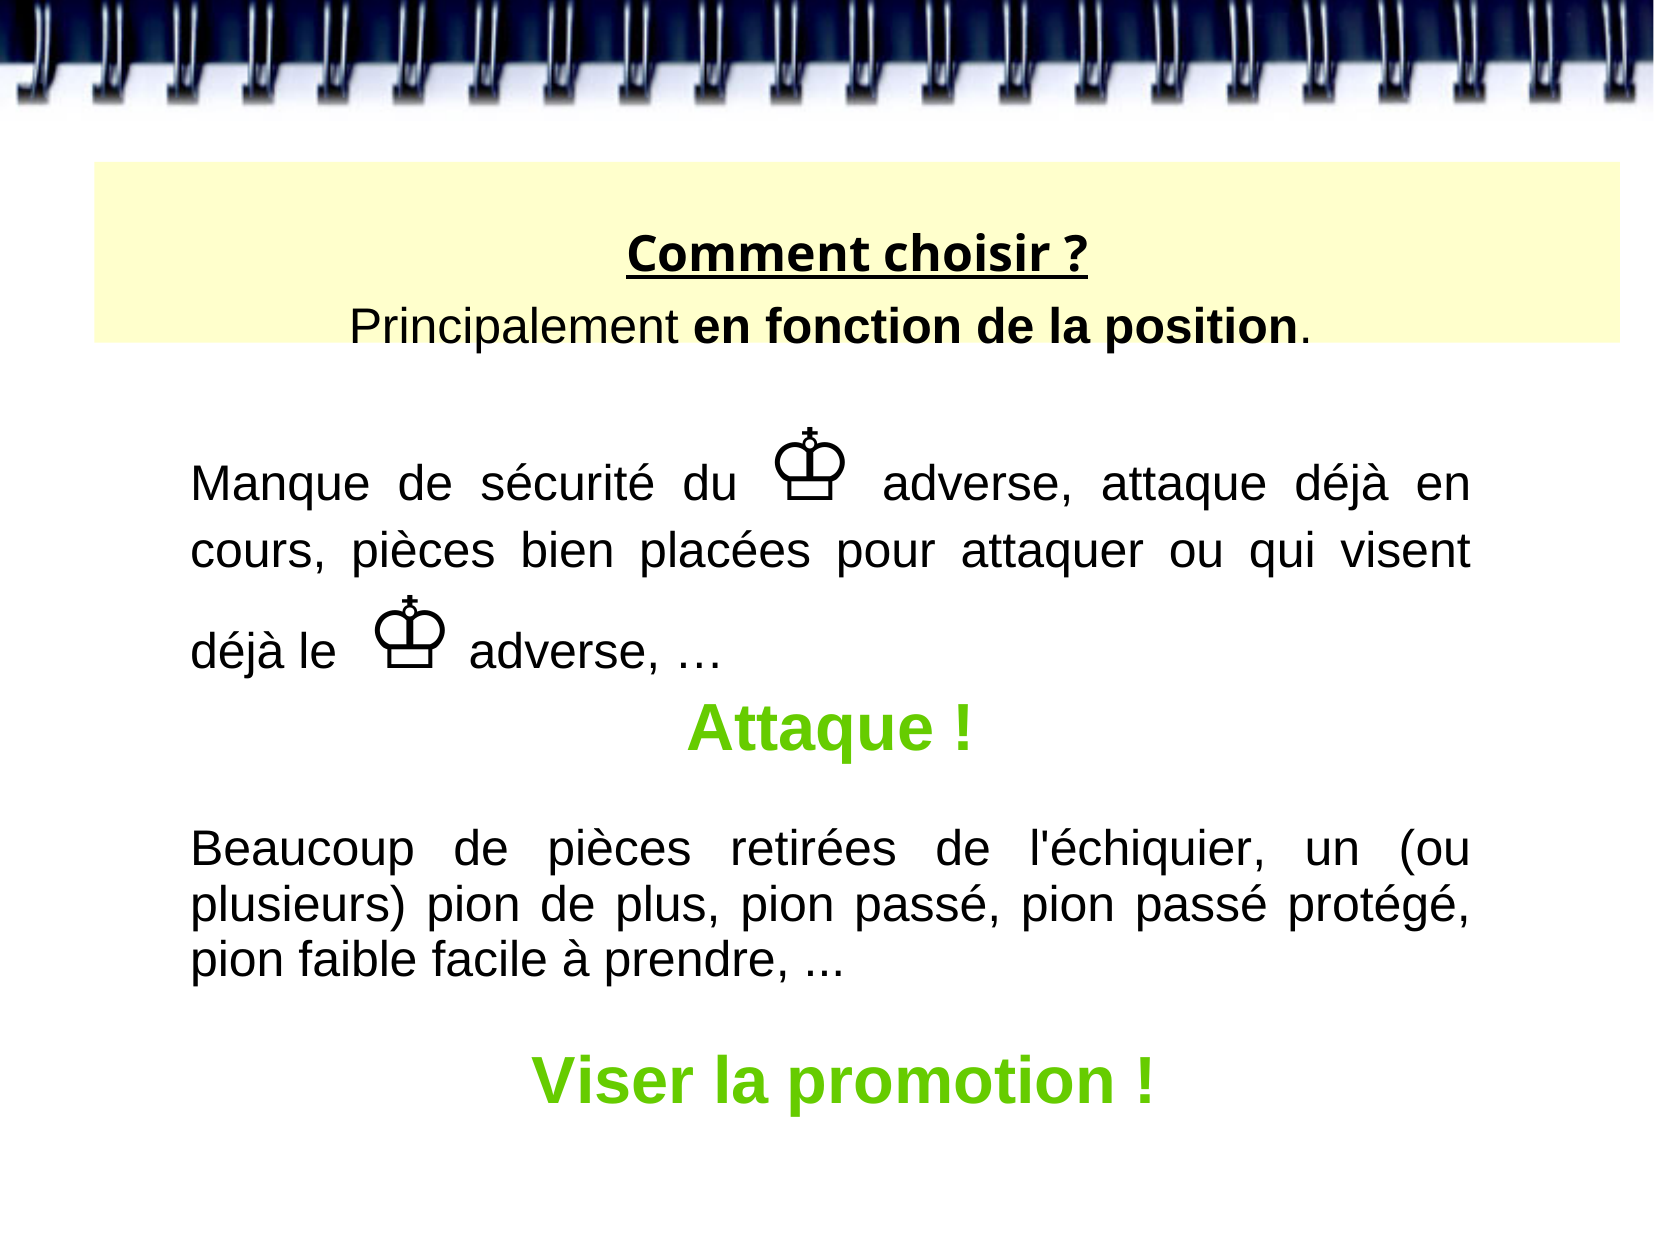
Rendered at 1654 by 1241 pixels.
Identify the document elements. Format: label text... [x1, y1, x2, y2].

subtitle Principalement en fonction de la position. Manque de sécurité du ♔ adverse, attaque déjà en cours, pièces bien placées pour attaquer ou qui visent déjà le ♔ adverse, … Attaque ! Beaucoup de pièces retirées de l'échiquier, un (ou plusieurs) pion de plus, pion passé, pion passé protégé, pion faible facile à prendre, ... Viser la promotion ! [190, 297, 1472, 1241]
title Comment choisir ? [94, 161, 1620, 343]
picture [0, 0, 1654, 121]
